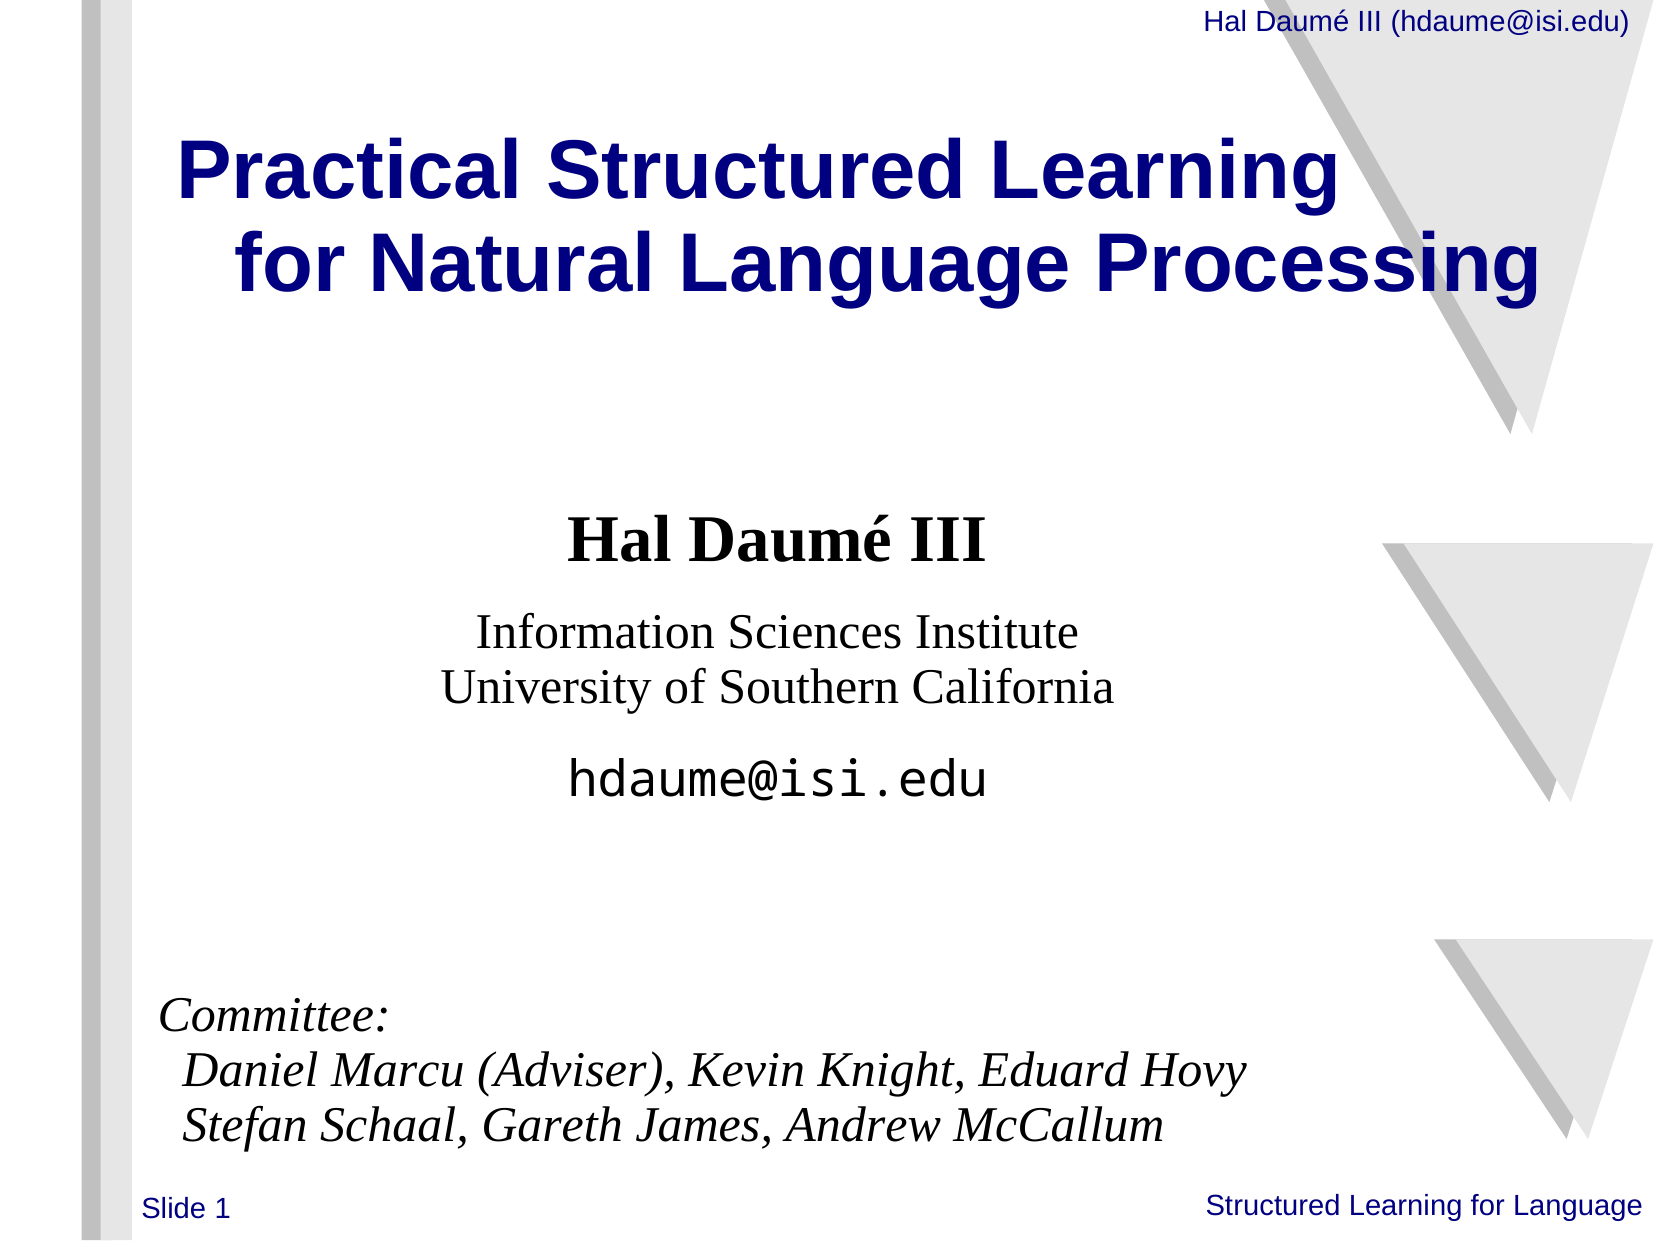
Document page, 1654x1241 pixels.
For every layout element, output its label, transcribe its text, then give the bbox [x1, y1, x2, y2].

subtitle Hal Daumé III Information Sciences Institute University of Southern California hdaume@isi.edu [180, 428, 1375, 885]
title Practical Structured Learning for Natural Language Processing [176, 38, 1560, 395]
text_box Committee: Daniel Marcu (Adviser), Kevin Knight, Eduard Hovy Stefan Schaal, Gareth James, Andrew McCallum [157, 986, 1248, 1166]
